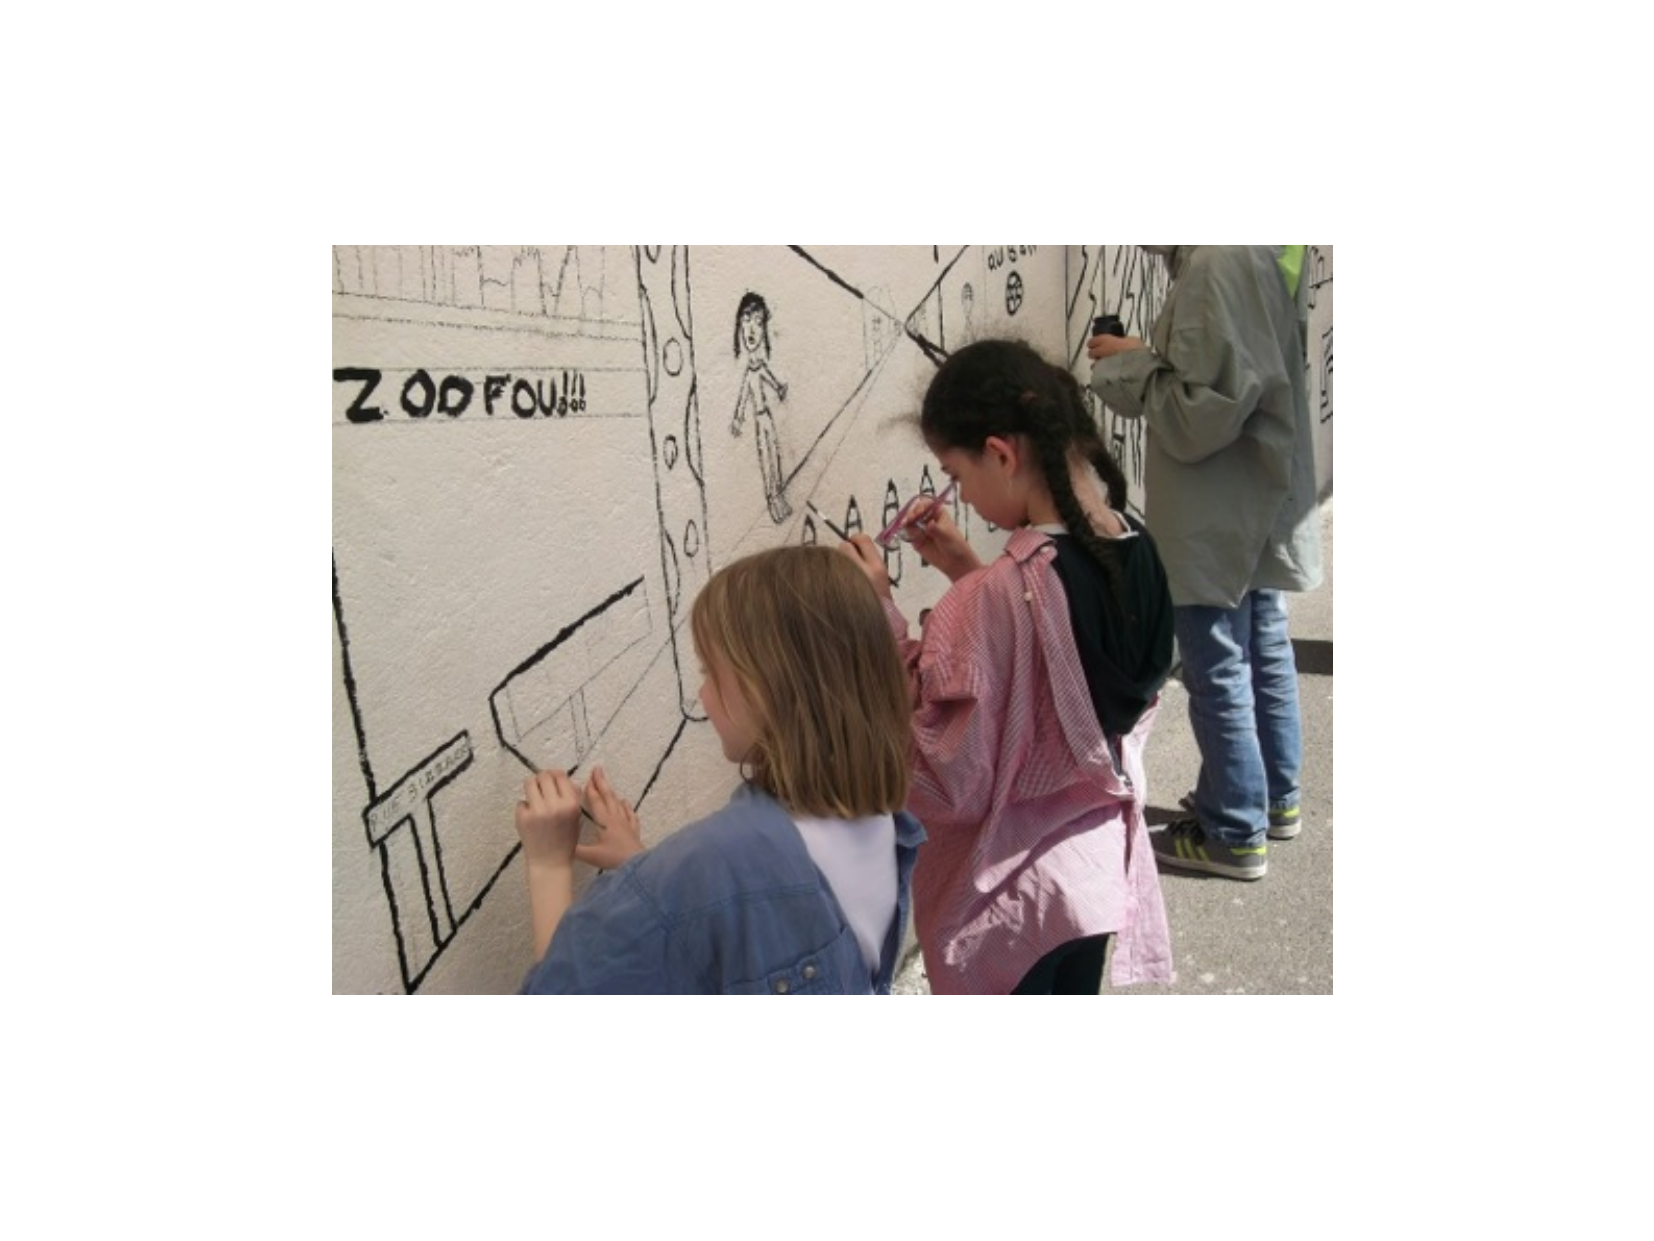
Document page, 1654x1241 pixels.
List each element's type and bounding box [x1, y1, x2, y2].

picture [332, 245, 1333, 996]
